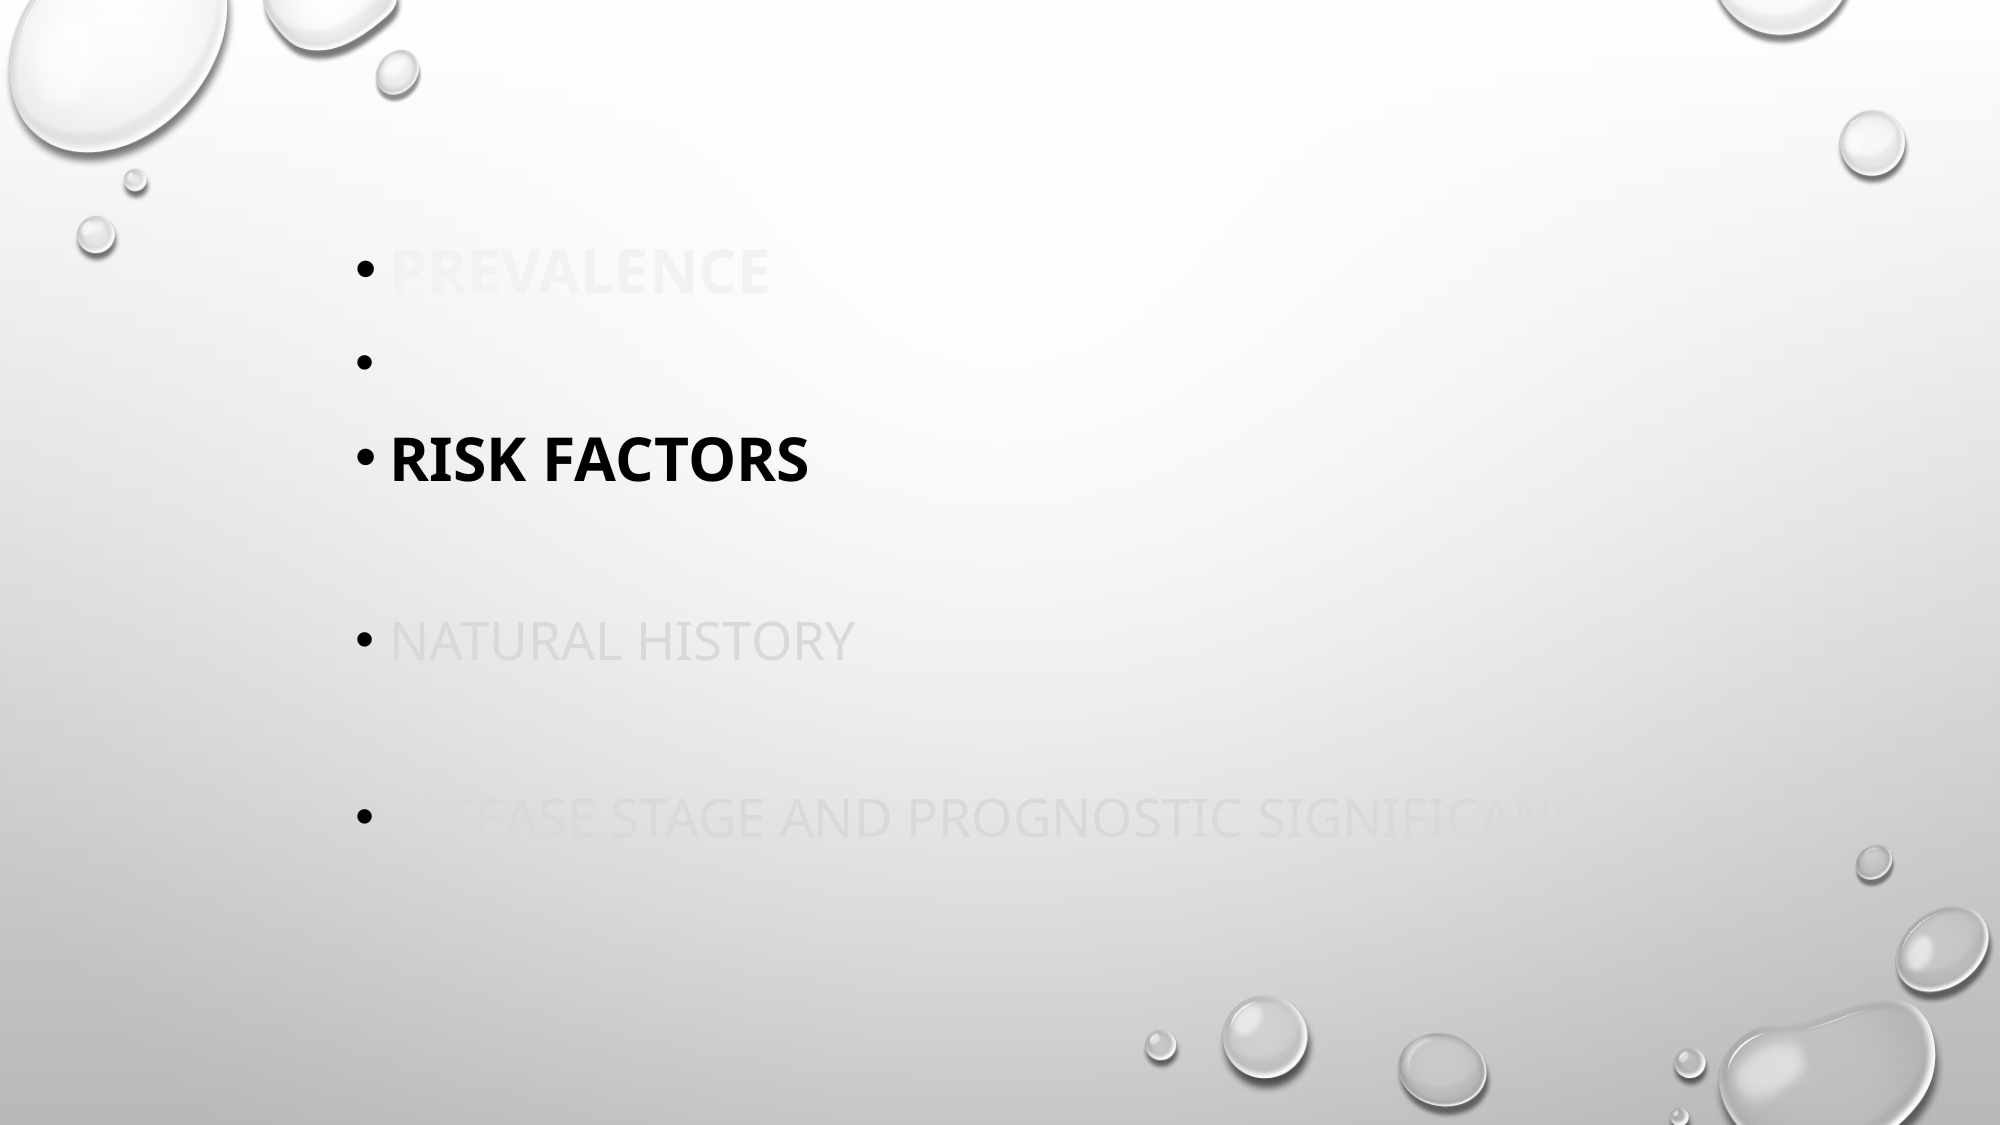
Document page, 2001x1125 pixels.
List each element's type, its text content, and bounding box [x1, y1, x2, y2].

list Prevalence Risk factors Natural history Disease stage and prognostic significance [340, 217, 1635, 932]
